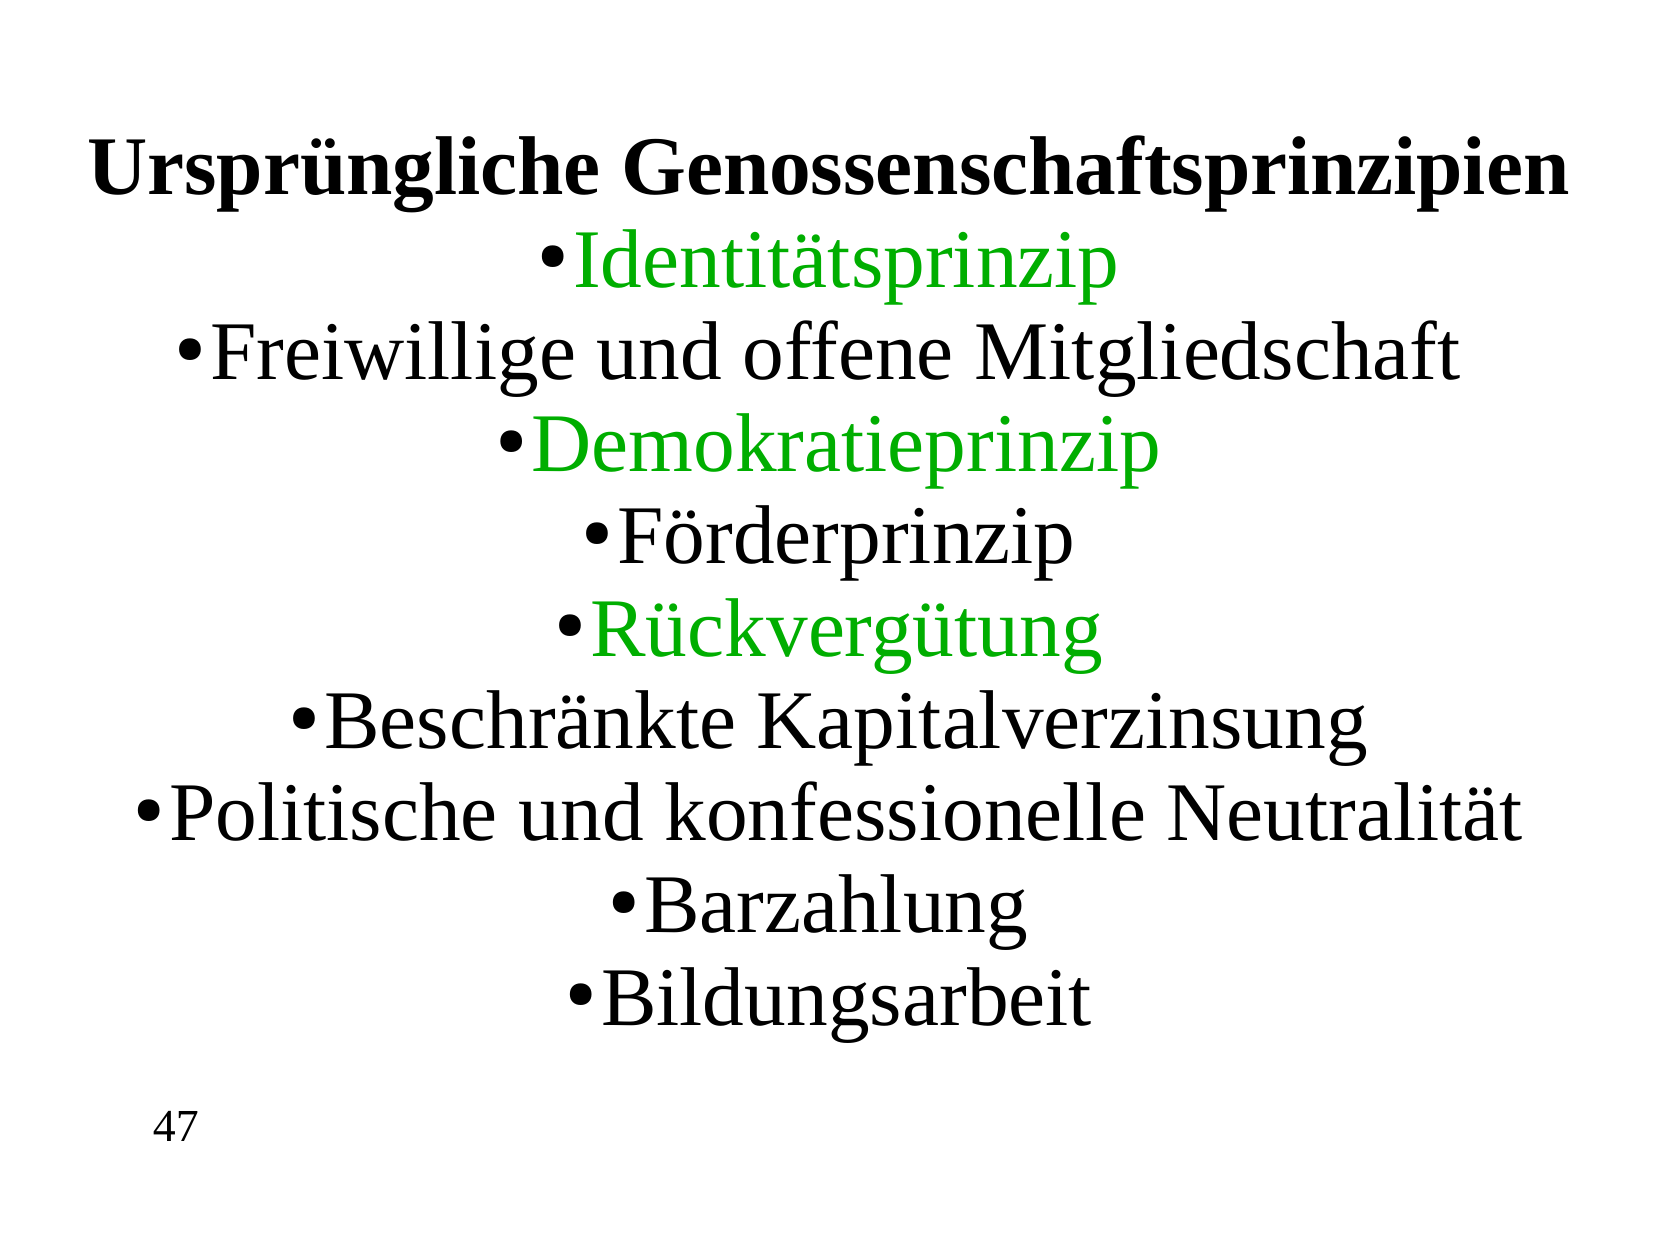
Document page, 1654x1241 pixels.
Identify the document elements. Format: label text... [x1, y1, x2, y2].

text_box Ursprüngliche Genossenschaftsprinzipien Identitätsprinzip Freiwillige und offene Mitgliedschaft Demokratieprinzip Förderprinzip Rückvergütung Beschränkte Kapitalverzinsung Politische und konfessionelle Neutralität Barzahlung Bildungsarbeit [46, 113, 1612, 1069]
text_box <Foliennummer> [0, 1093, 352, 1201]
